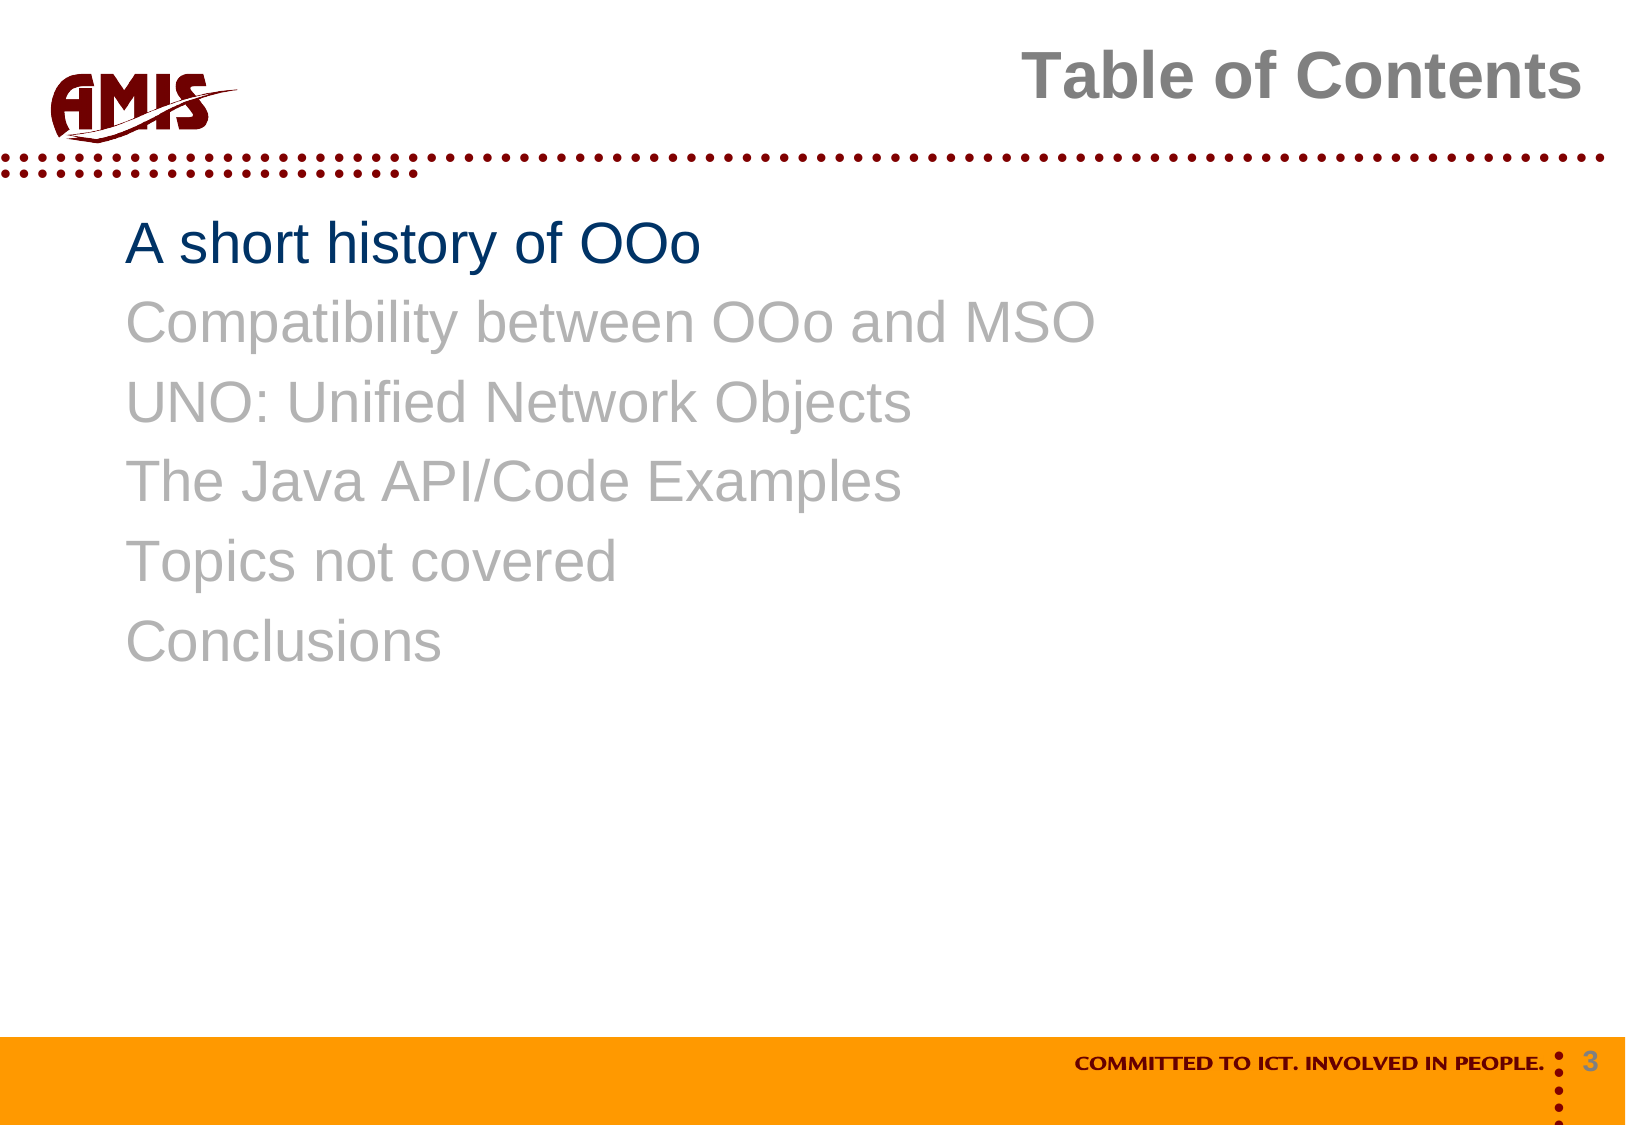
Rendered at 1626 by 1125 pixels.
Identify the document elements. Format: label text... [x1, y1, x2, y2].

list A short history of OOo Compatibility between OOo and MSO UNO: Unified Network Objects The Java API/Code Examples Topics not covered Conclusions [125, 210, 1501, 1017]
picture [1074, 1055, 1544, 1071]
title Table of Contents [262, 27, 1585, 123]
picture [50, 73, 238, 144]
